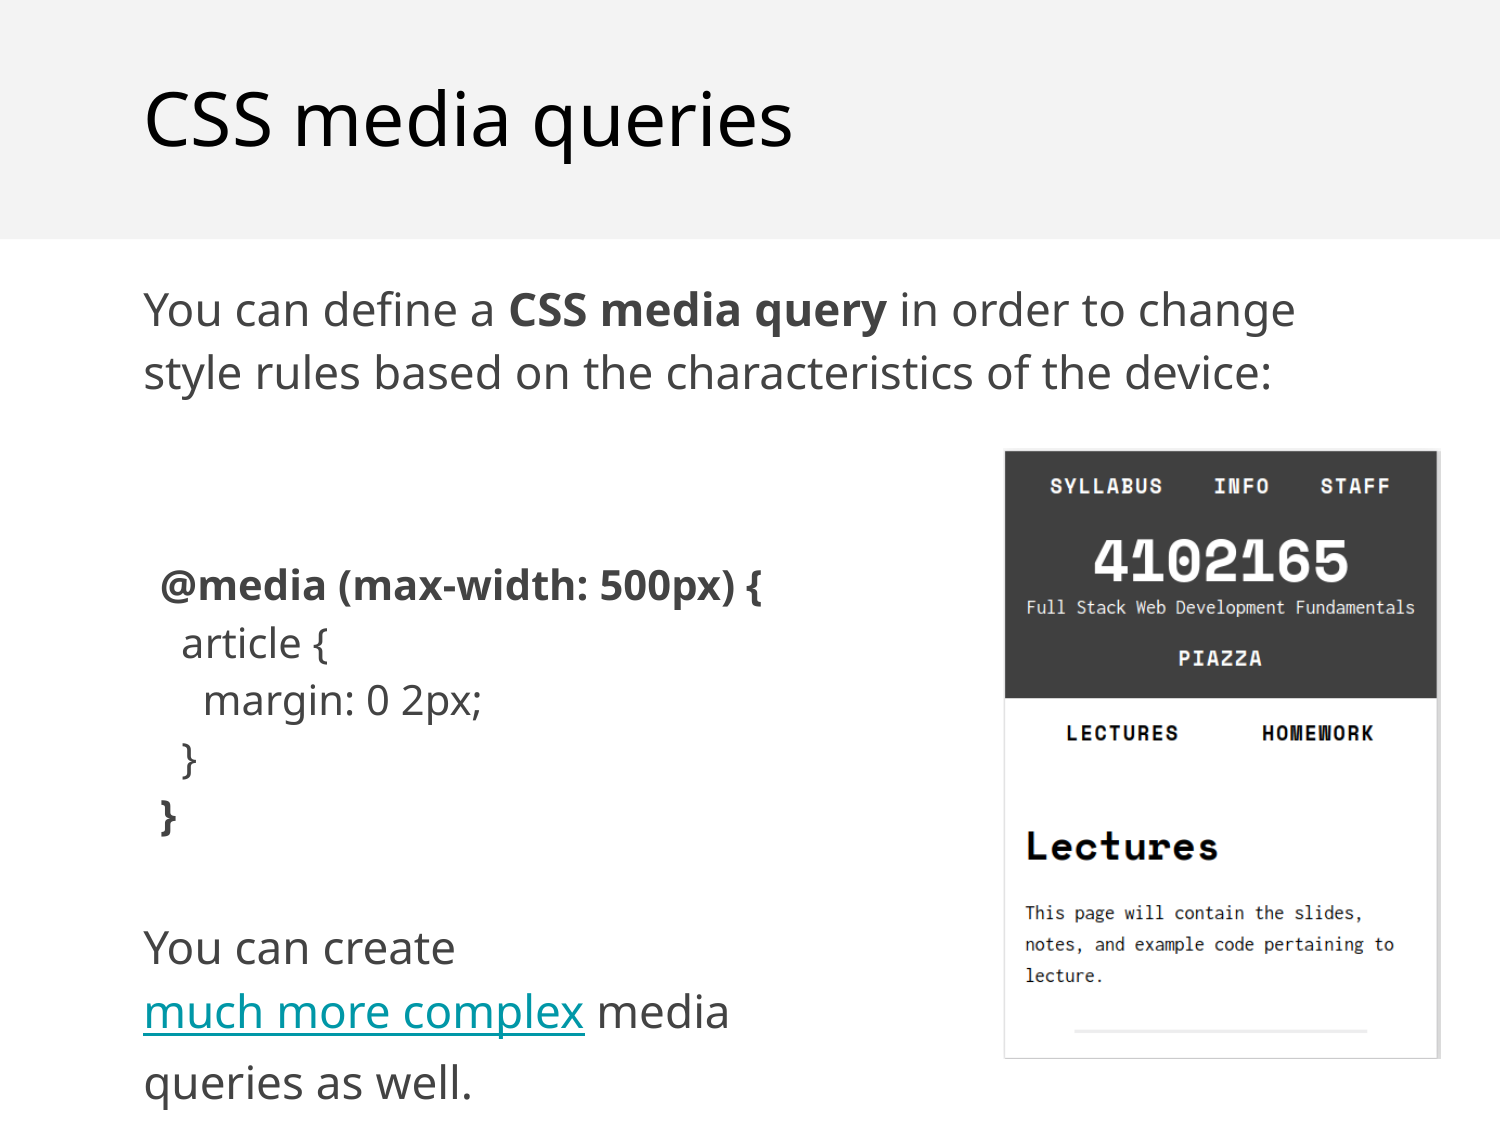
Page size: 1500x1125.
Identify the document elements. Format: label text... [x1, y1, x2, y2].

list You can create much more complex media queries as well. [128, 895, 916, 1070]
text_box @media (max-width: 500px) { article { margin: 0 2px; } } [144, 510, 836, 881]
list You can define a CSS media query in order to change style rules based on the characteristics of the device: [128, 257, 1372, 522]
title CSS media queries [128, 56, 1372, 183]
picture [1003, 448, 1441, 1059]
